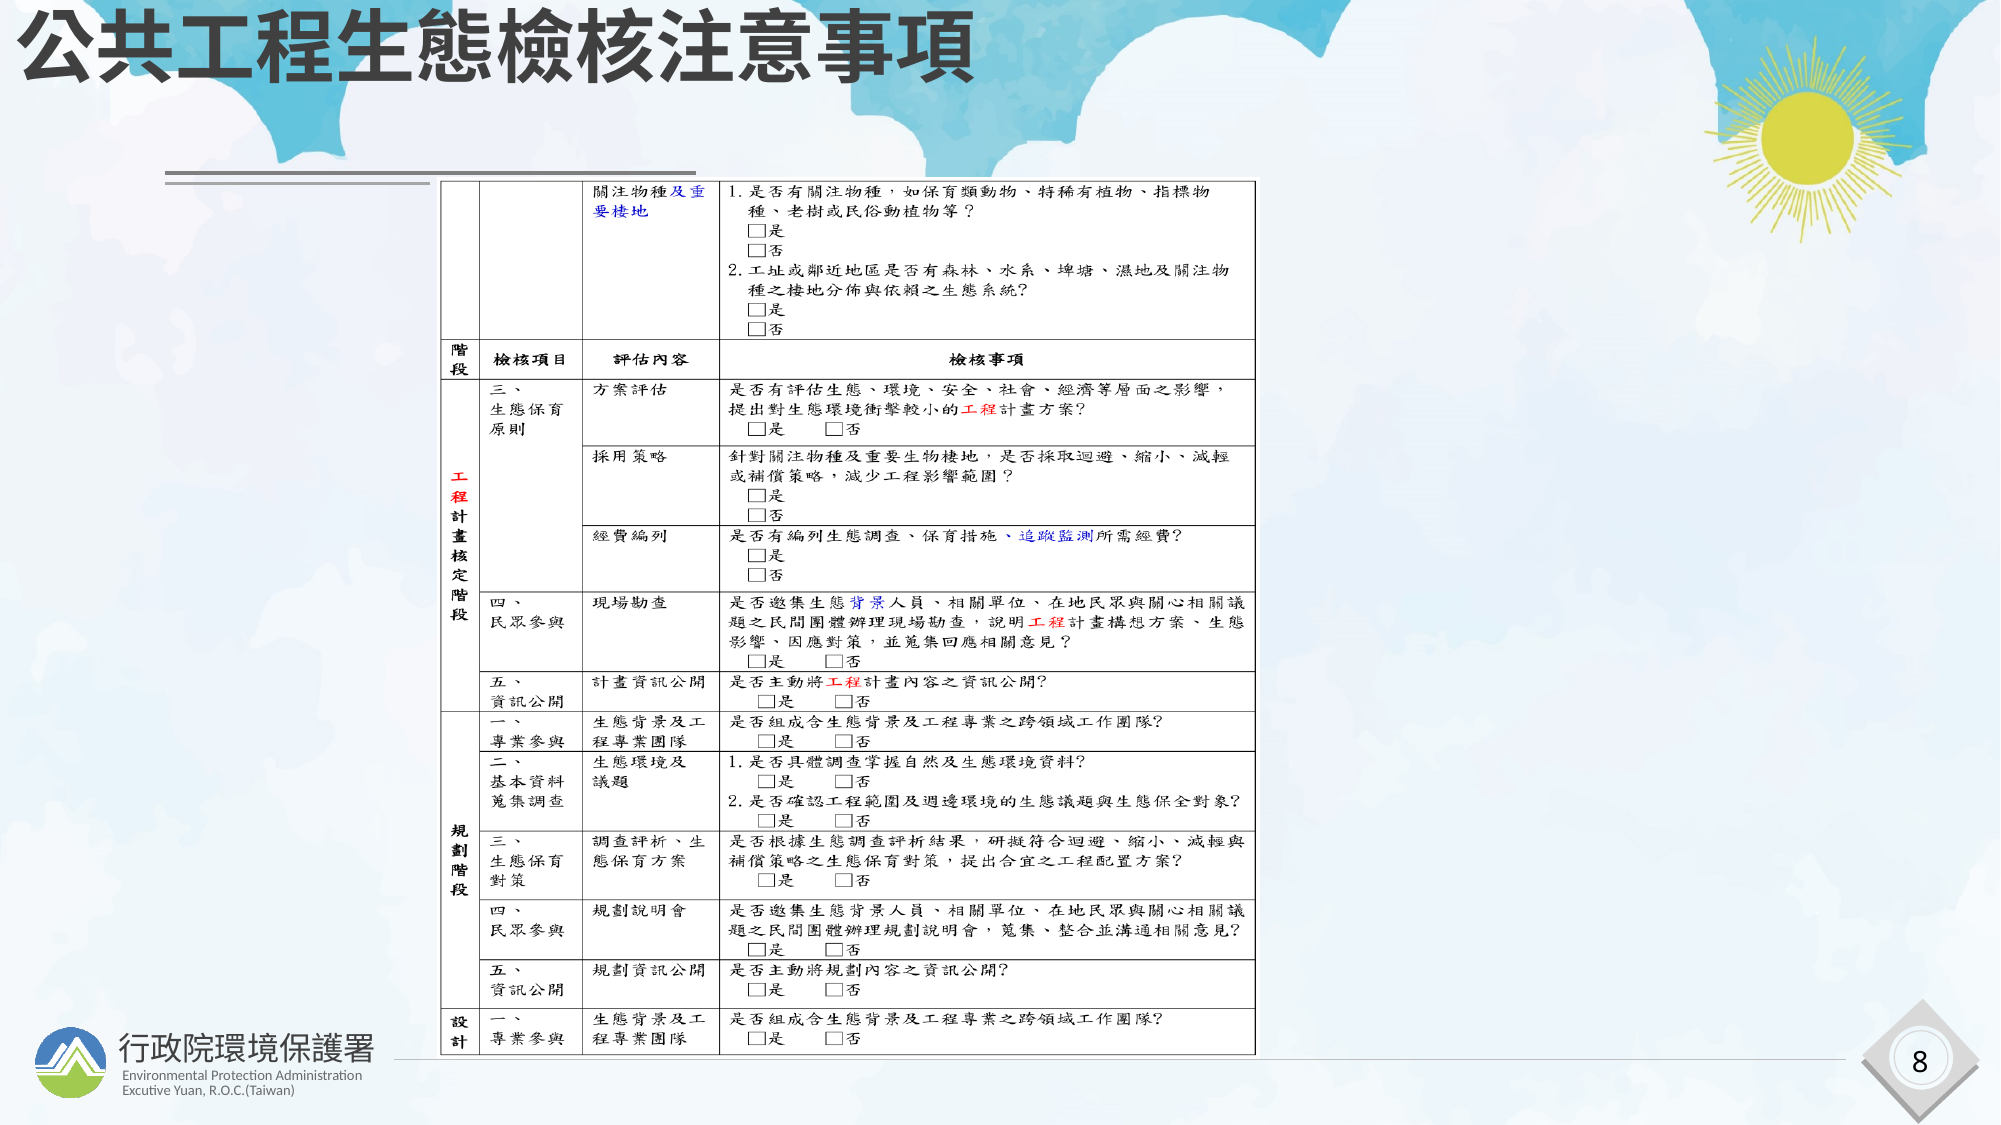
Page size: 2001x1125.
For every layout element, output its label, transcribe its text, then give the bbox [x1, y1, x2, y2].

picture [437, 177, 1260, 1059]
text_box 8 [1896, 1035, 1987, 1096]
title 公共工程生態檢核注意事項 [0, 0, 1726, 102]
